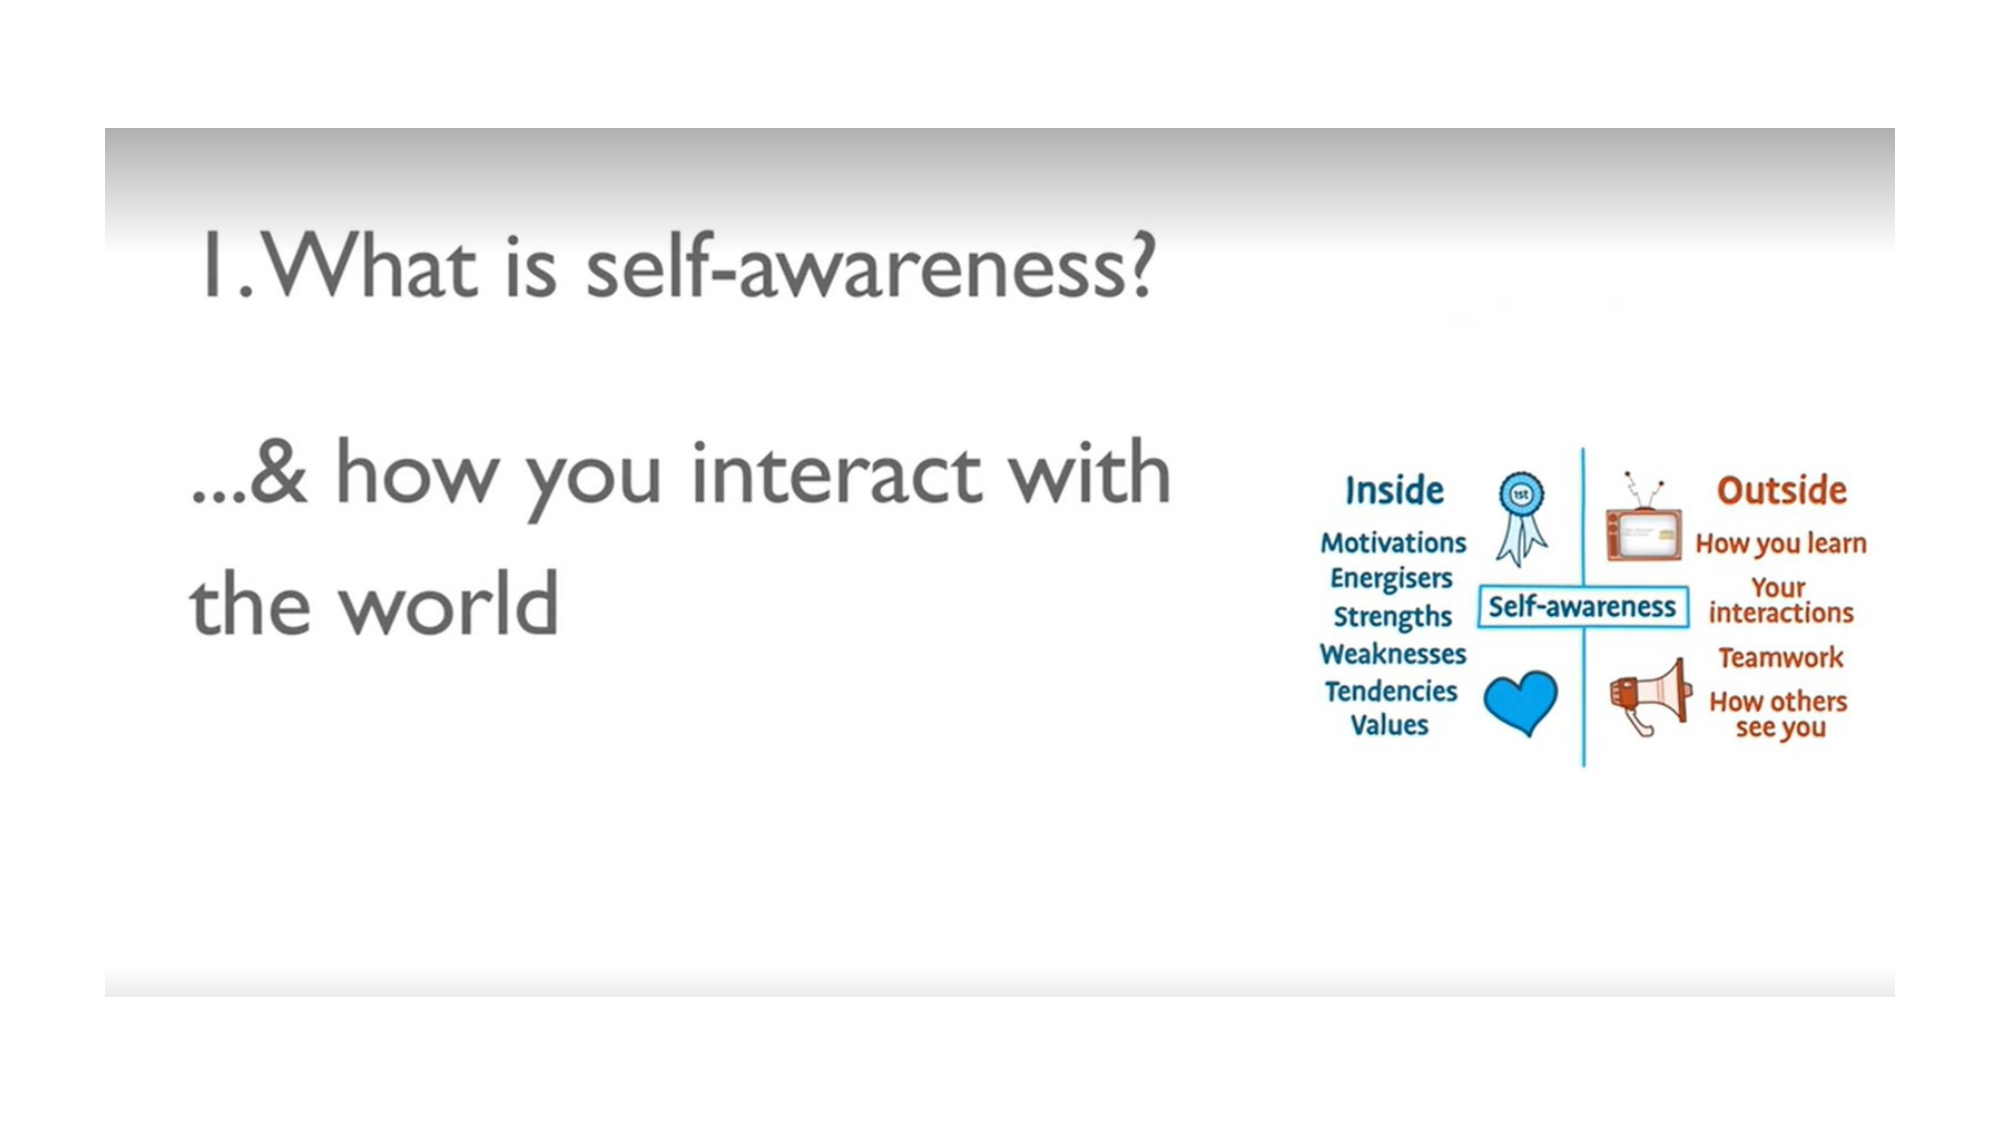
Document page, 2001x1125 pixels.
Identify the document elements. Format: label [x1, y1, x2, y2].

picture [105, 128, 1895, 997]
